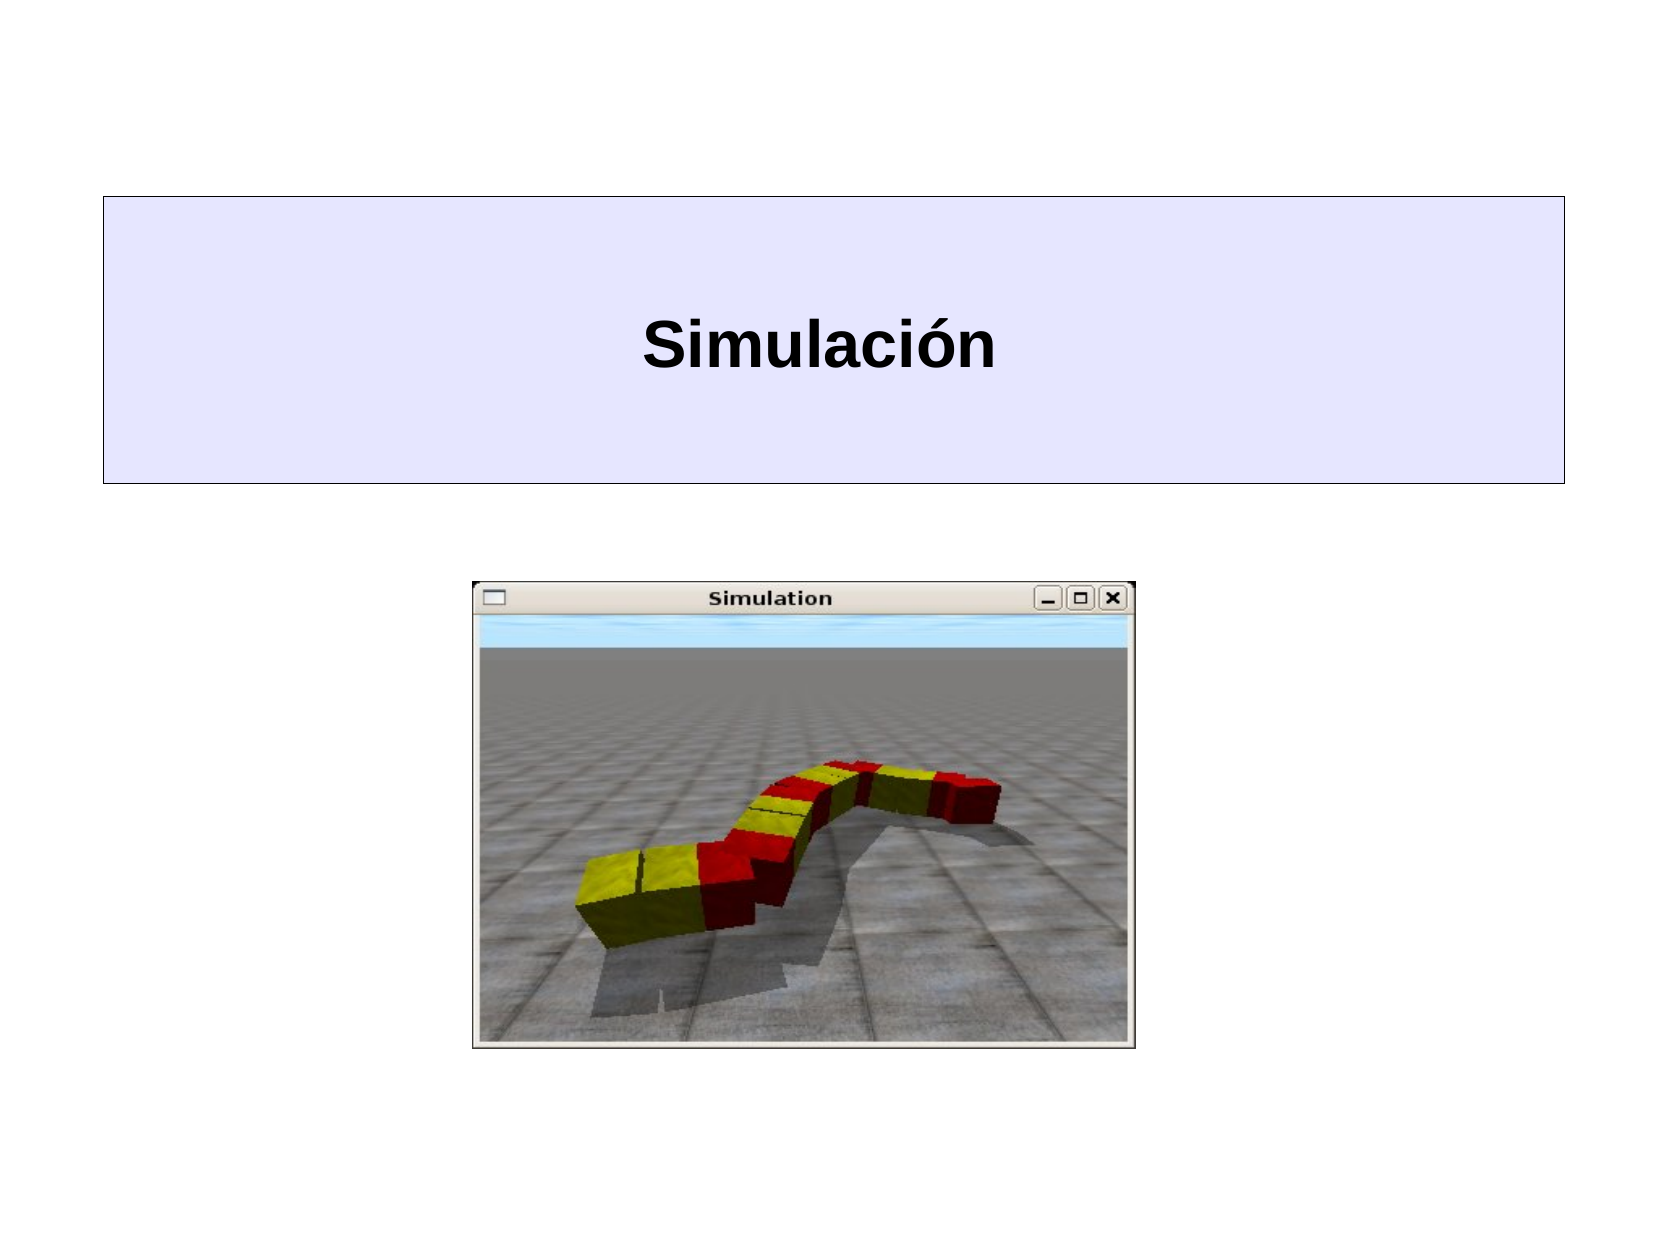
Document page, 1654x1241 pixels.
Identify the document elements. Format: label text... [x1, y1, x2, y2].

picture [472, 581, 1136, 1049]
title Simulación [63, 233, 1578, 455]
text_box [103, 455, 1565, 484]
text_box [103, 196, 1565, 233]
